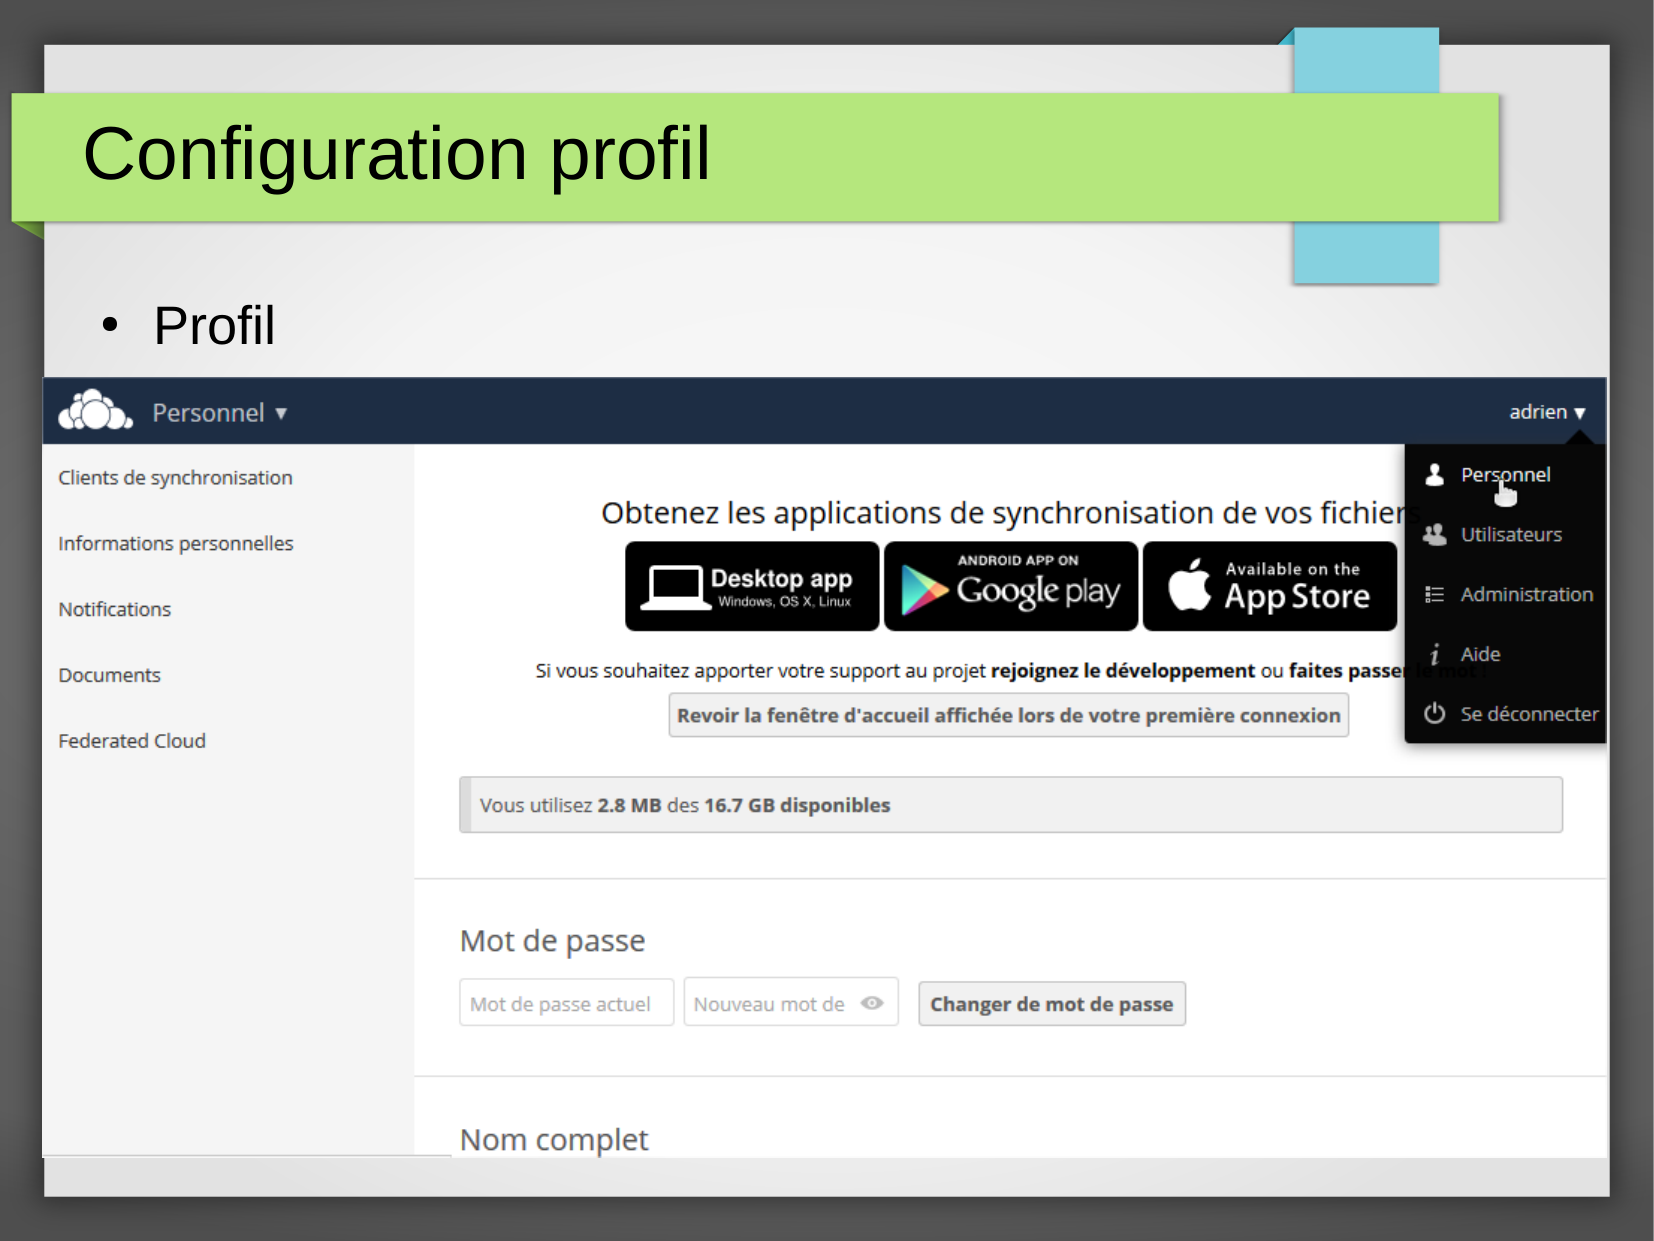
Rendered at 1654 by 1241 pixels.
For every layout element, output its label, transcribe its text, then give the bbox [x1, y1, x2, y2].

picture [0, 0, 1654, 1241]
list Profil [82, 295, 1571, 377]
title Configuration profil [82, 94, 1264, 213]
